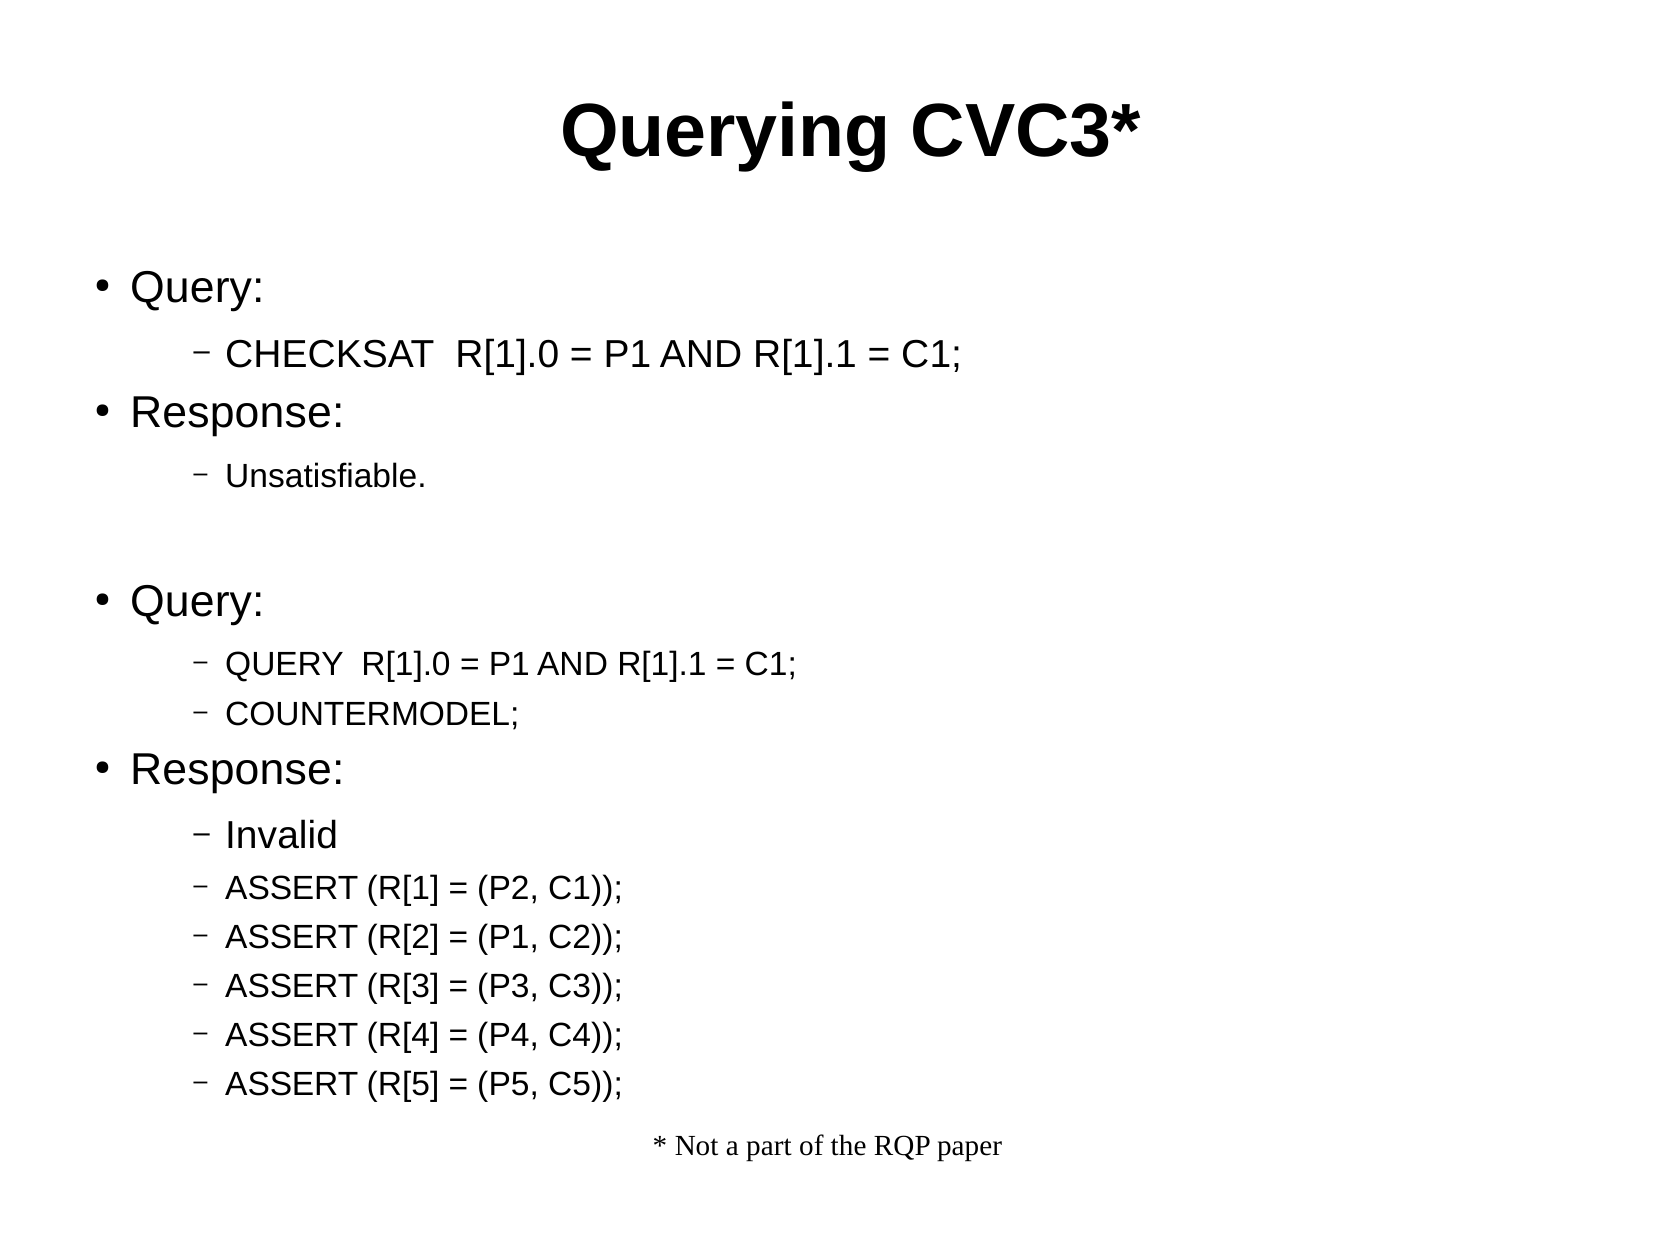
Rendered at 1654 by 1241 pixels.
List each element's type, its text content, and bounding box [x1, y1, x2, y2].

list Querying CVC3* Query: CHECKSAT R[1].0 = P1 AND R[1].1 = C1; Response: Unsatisfiable. Query: QUERY R[1].0 = P1 AND R[1].1 = C1; COUNTERMODEL; Response: Invalid ASSERT (R[1] = (P2, C1)); ASSERT (R[2] = (P1, C2)); ASSERT (R[3] = (P3, C3)); ASSERT (R[4] = (P4, C4)); ASSERT (R[5] = (P5, C5)); [82, 88, 1571, 1109]
